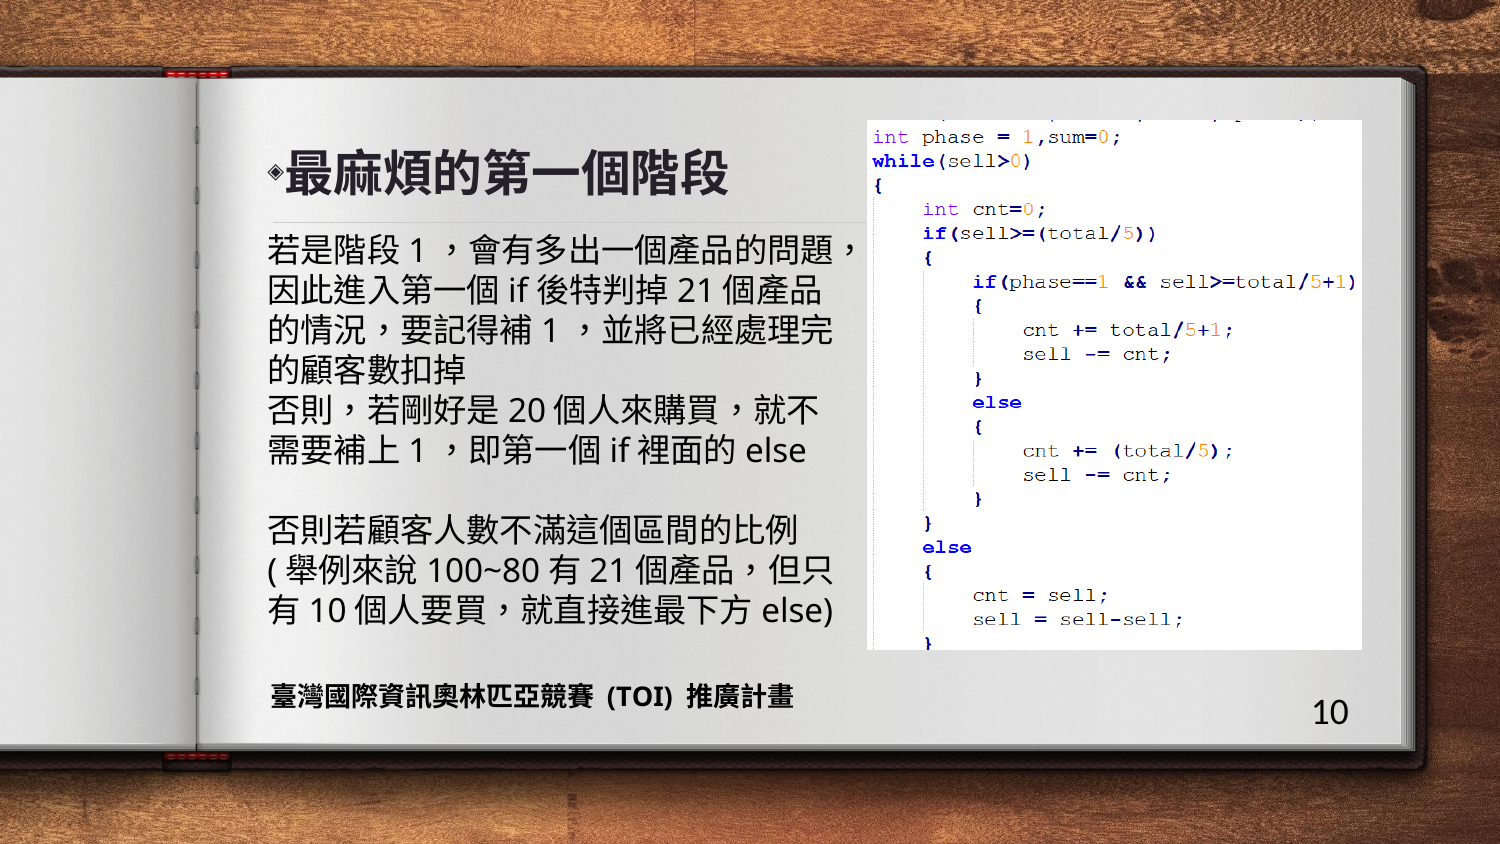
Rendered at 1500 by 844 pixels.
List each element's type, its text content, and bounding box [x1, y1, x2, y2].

list 最麻煩的第一個階段 [252, 126, 867, 216]
text_box 9 [1295, 672, 1386, 737]
picture [867, 120, 1362, 650]
text_box 若是階段1，會有多出一個產品的問題，因此進入第一個if後特判掉21個產品的情況，要記得補1，並將已經處理完的顧客數扣掉 否則，若剛好是20個人來購買，就不需要補上1，即第一個if裡面的else 否則若顧客人數不滿這個區間的比例 (舉例來說100~80有21個產品，但只有10個人要買，就直接進最下方else) [252, 222, 850, 642]
